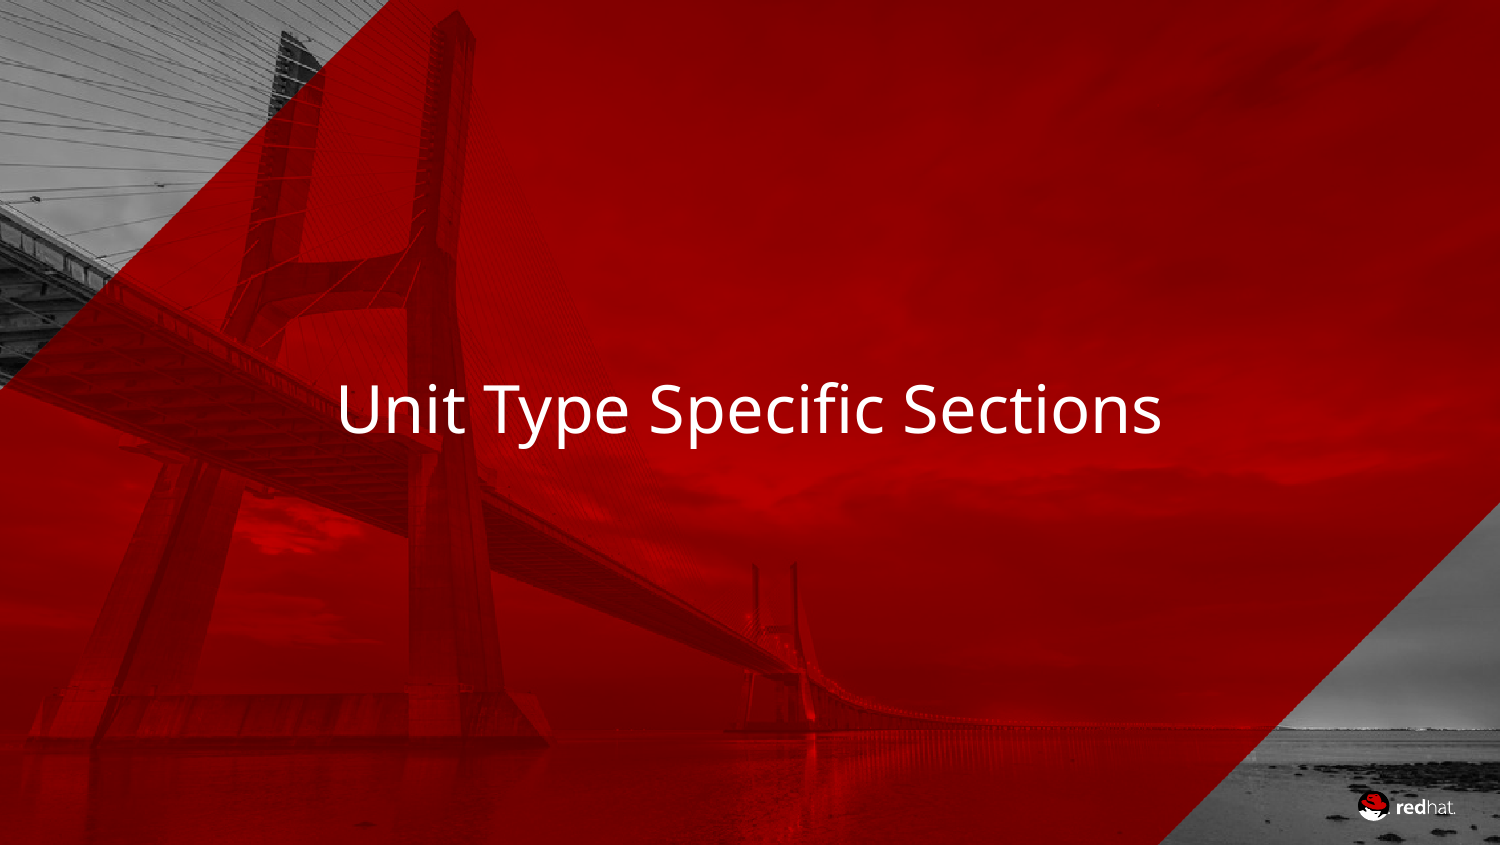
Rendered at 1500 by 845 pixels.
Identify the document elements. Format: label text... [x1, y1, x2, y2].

picture [0, 0, 1500, 845]
title Unit Type Specific Sections [112, 330, 1388, 486]
